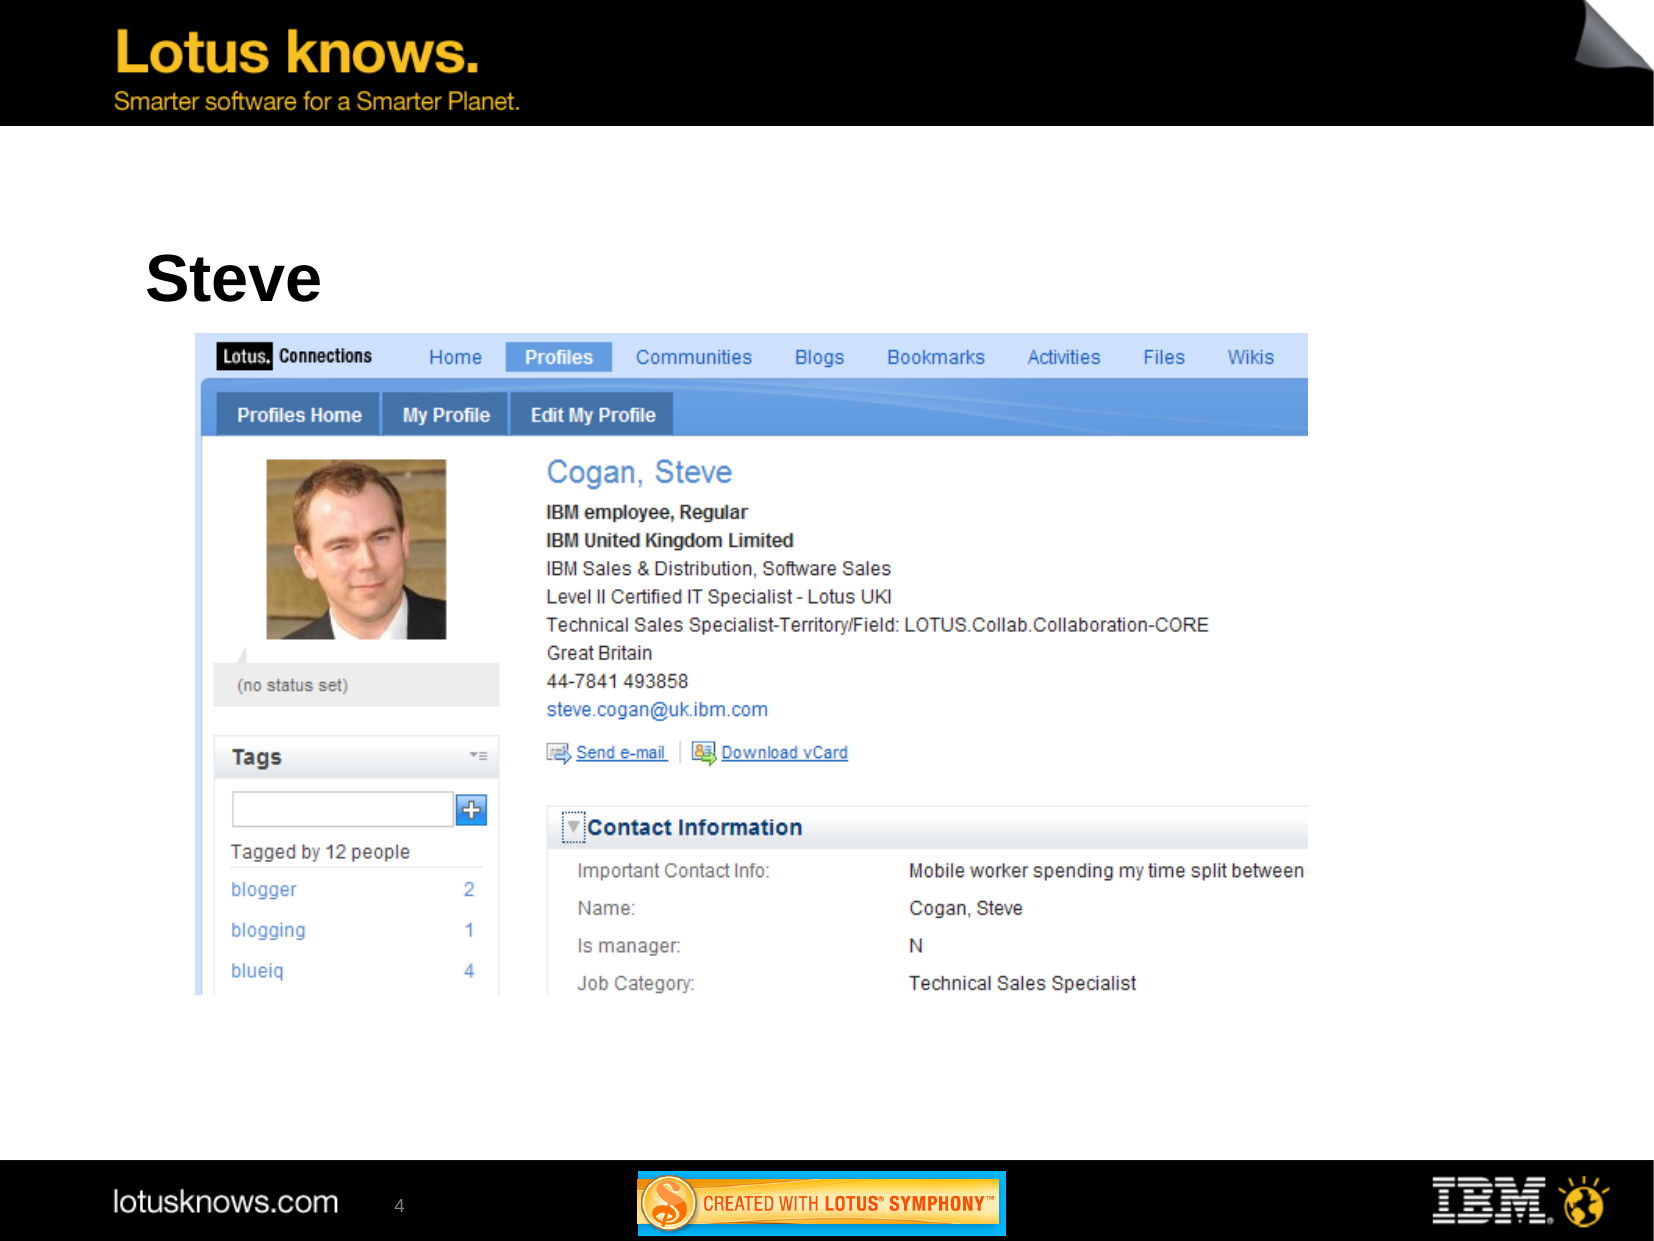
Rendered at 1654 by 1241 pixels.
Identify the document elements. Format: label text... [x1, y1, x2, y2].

picture [195, 333, 1308, 995]
title Steve [145, 144, 1513, 316]
picture [0, 1160, 1654, 1241]
picture [0, 0, 1654, 126]
